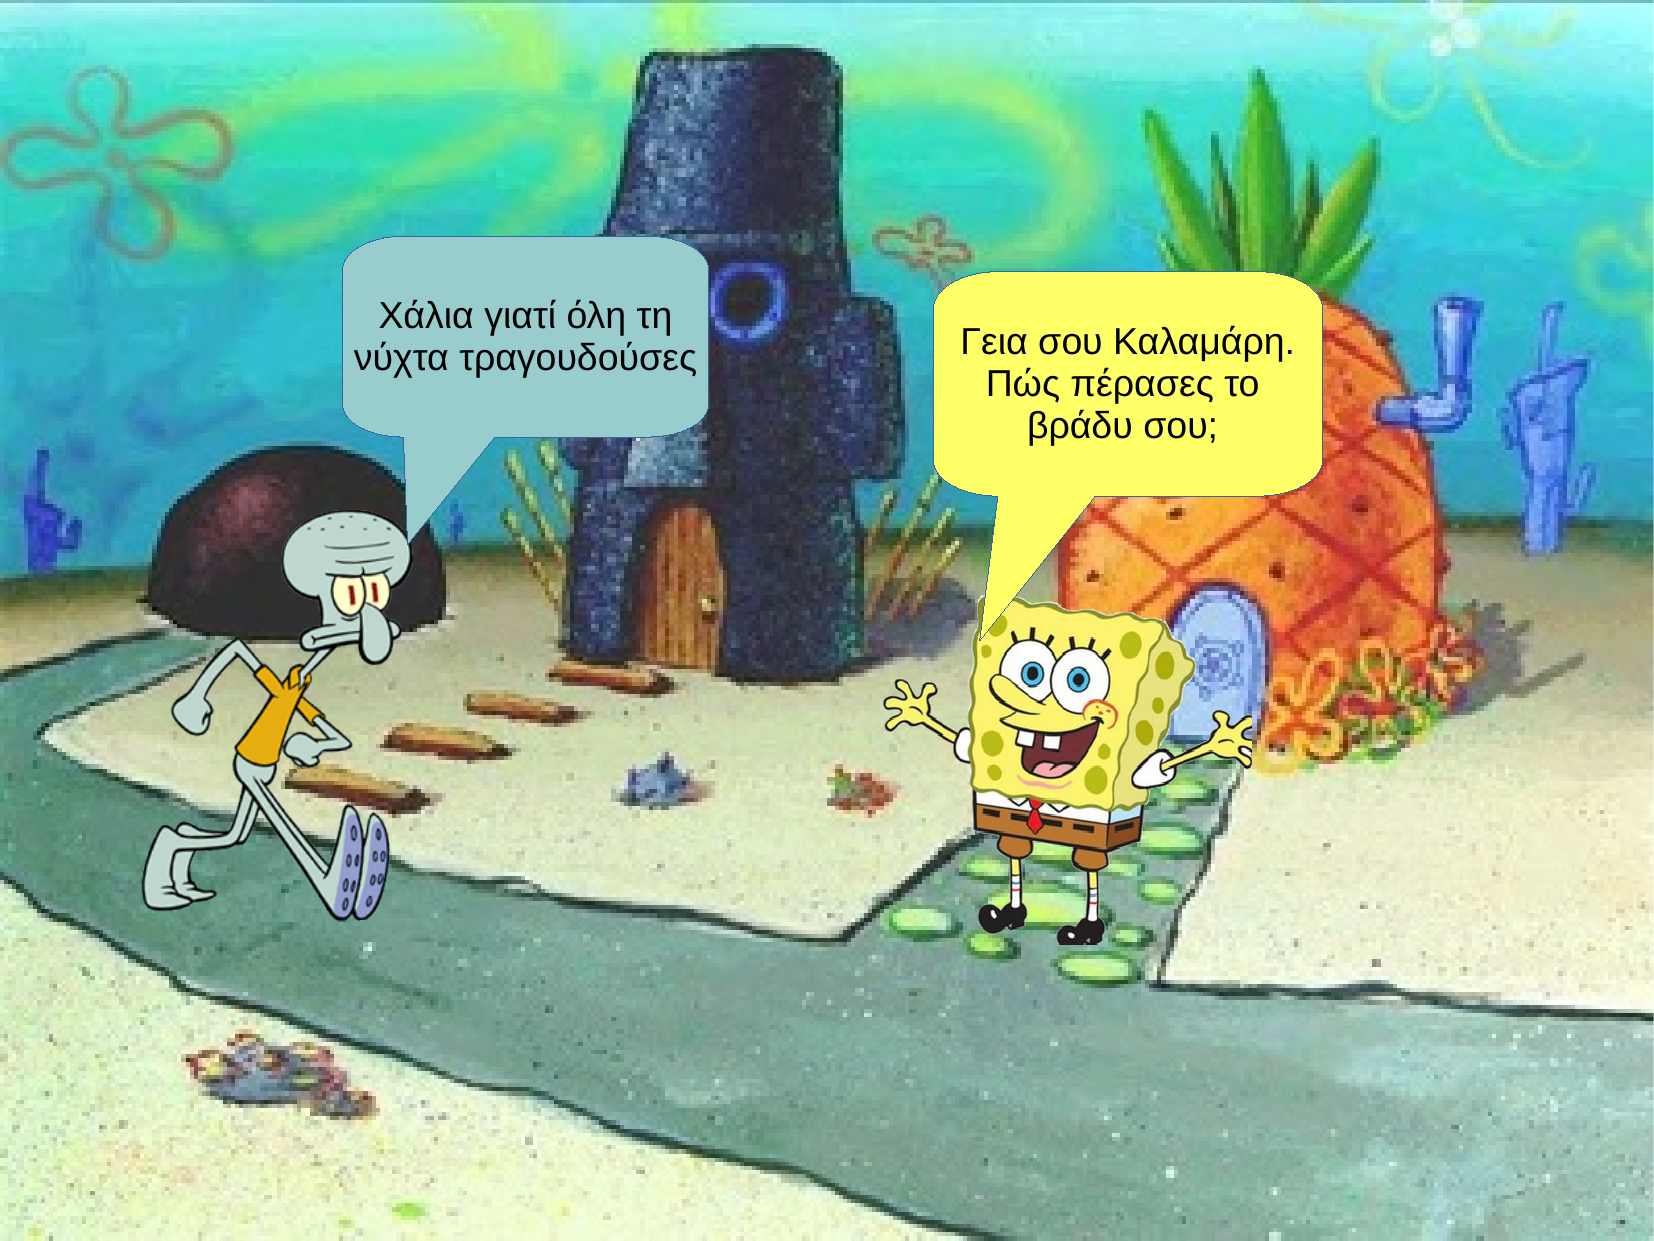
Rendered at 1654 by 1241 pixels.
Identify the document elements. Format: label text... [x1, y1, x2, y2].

text_box Γεια σου Καλαμάρη. Πώς πέρασες το βράδυ σου; [933, 271, 1323, 641]
picture [0, 0, 1654, 1241]
text_box Χάλια γιατί όλη τη νύχτα τραγουδούσες [342, 236, 709, 545]
